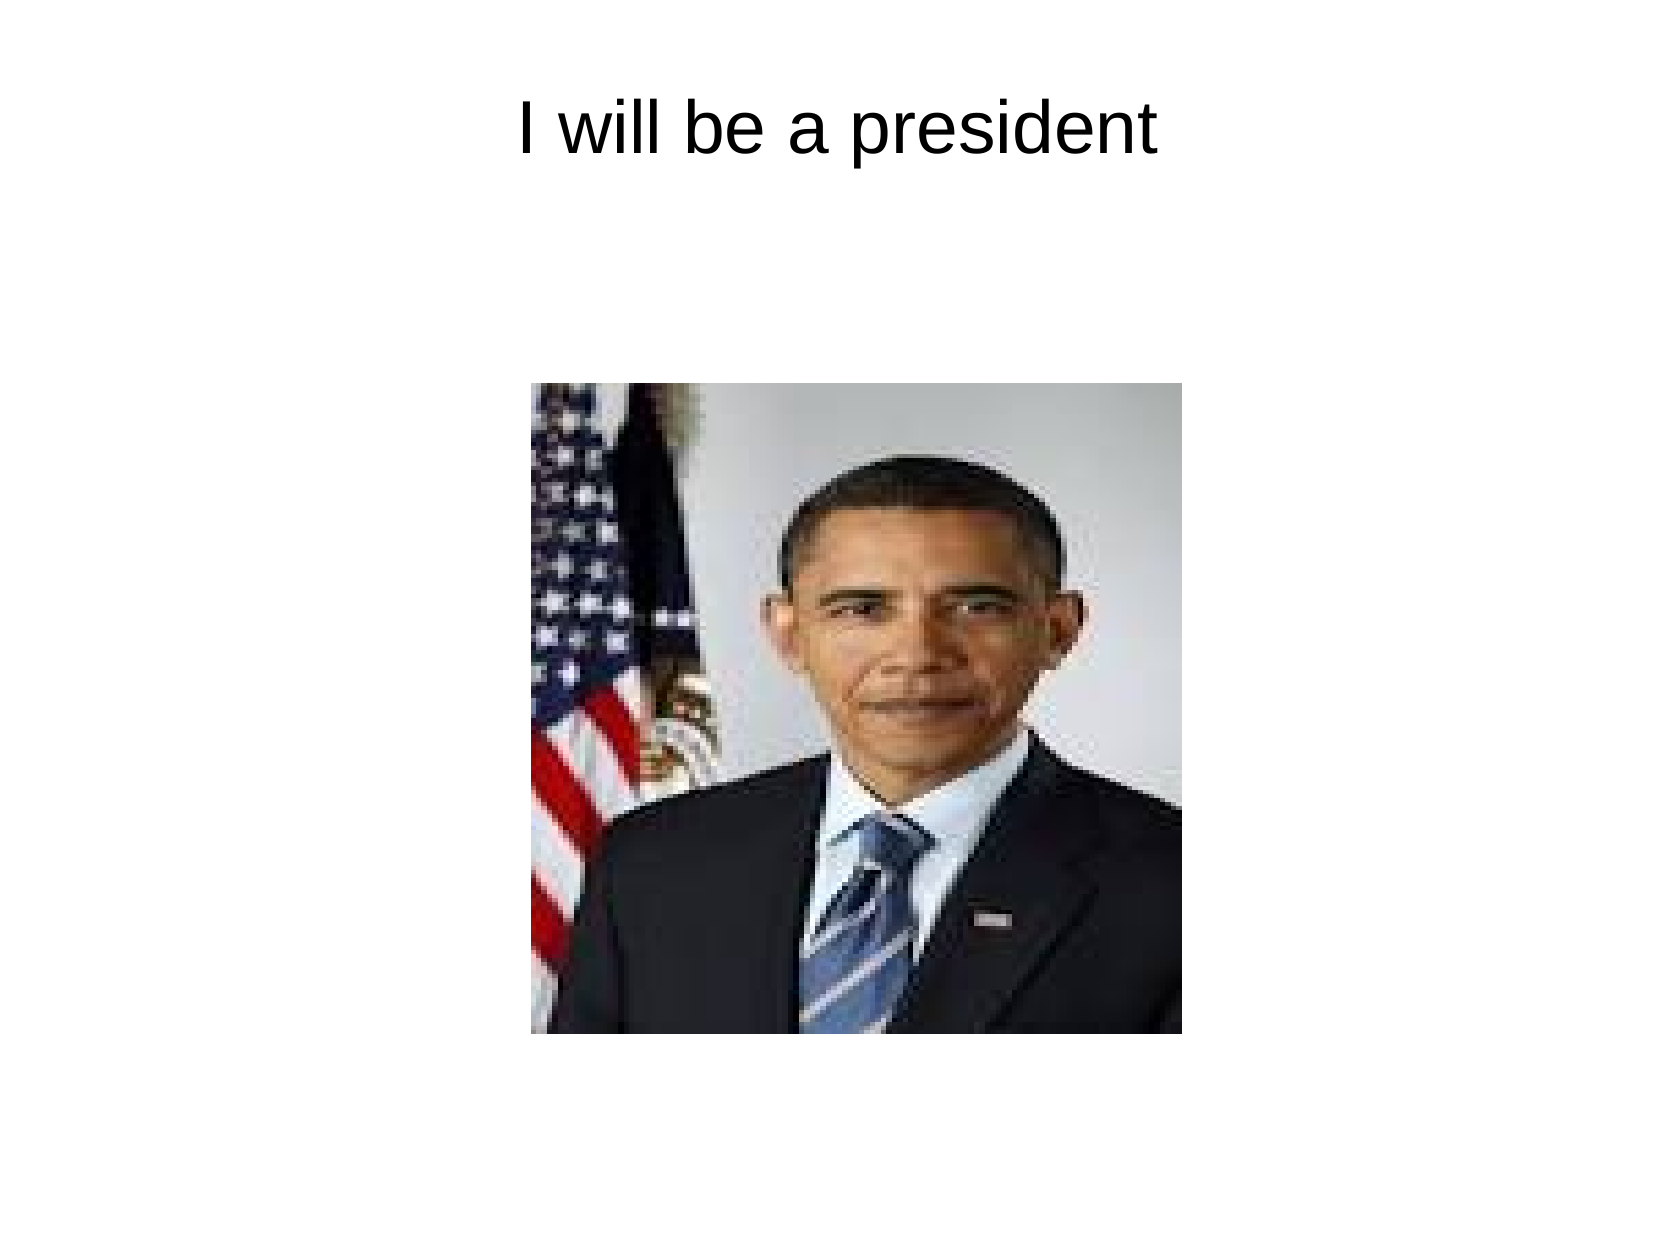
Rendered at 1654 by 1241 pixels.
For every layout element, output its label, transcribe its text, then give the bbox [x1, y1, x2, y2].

text_box I will be a president [501, 78, 1211, 178]
picture [531, 383, 1182, 1034]
